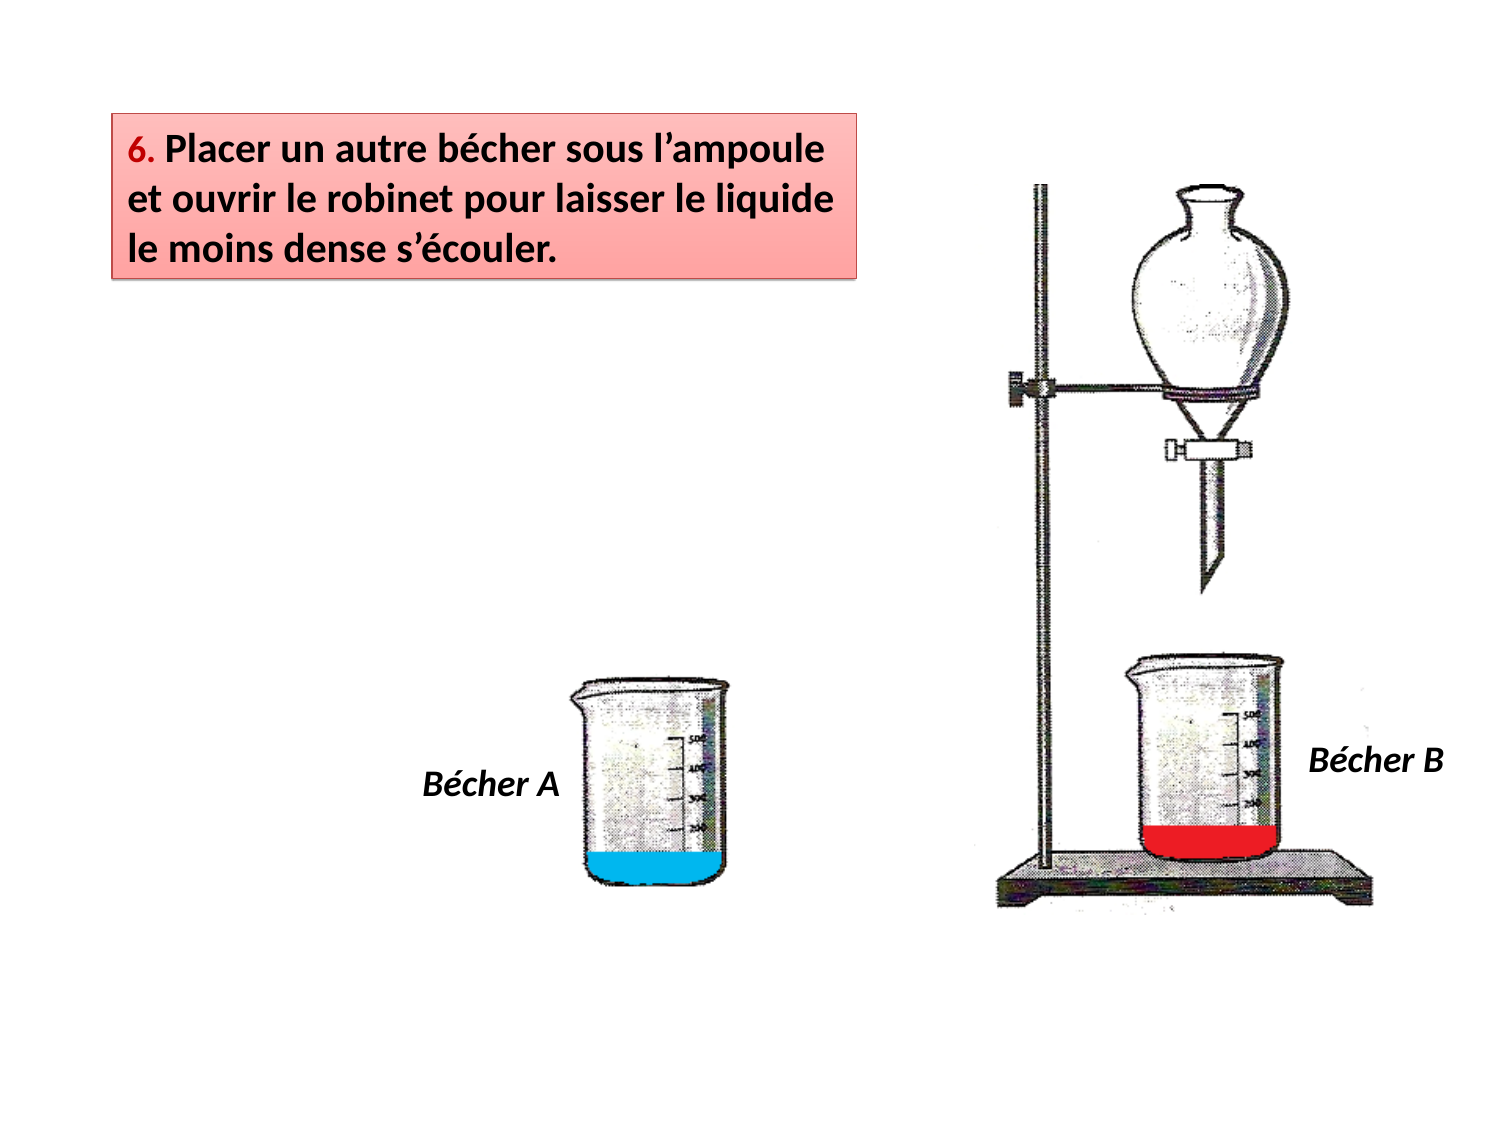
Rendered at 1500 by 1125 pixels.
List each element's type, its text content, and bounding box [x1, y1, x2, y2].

text_box Bécher A [407, 751, 576, 812]
picture [974, 184, 1419, 915]
text_box Bécher B [1293, 728, 1460, 788]
picture [560, 668, 747, 893]
text_box 6. Placer un autre bécher sous l’ampoule et ouvrir le robinet pour laisser le liquide le moins dense s’écouler. [112, 113, 857, 279]
